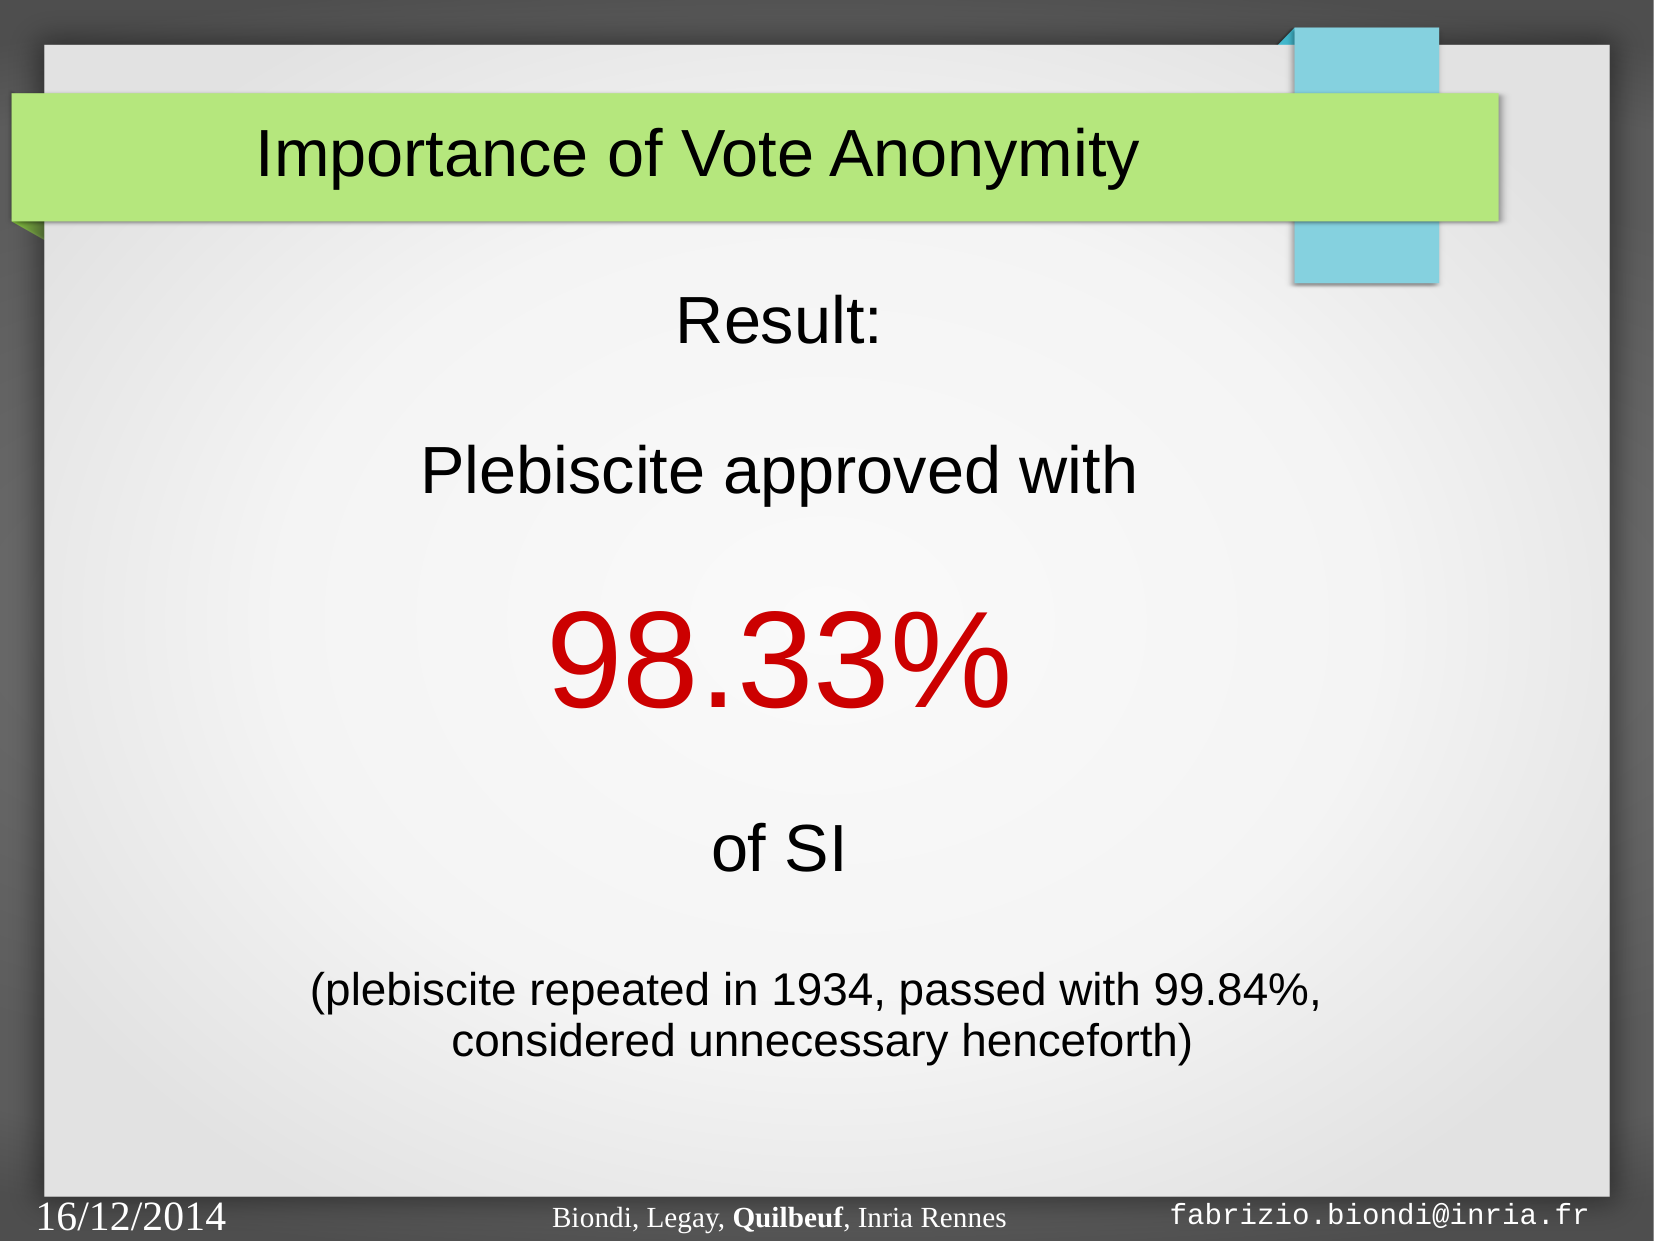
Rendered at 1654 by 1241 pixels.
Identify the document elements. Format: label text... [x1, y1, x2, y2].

picture [0, 0, 1654, 1241]
title Importance of Vote Anonymity [70, 94, 1583, 213]
text_box (plebiscite repeated in 1934, passed with 99.84%, considered unnecessary henceforth) [295, 956, 1490, 1079]
text_box Result: Plebiscite approved with 98.33% of SI [248, 271, 1312, 899]
